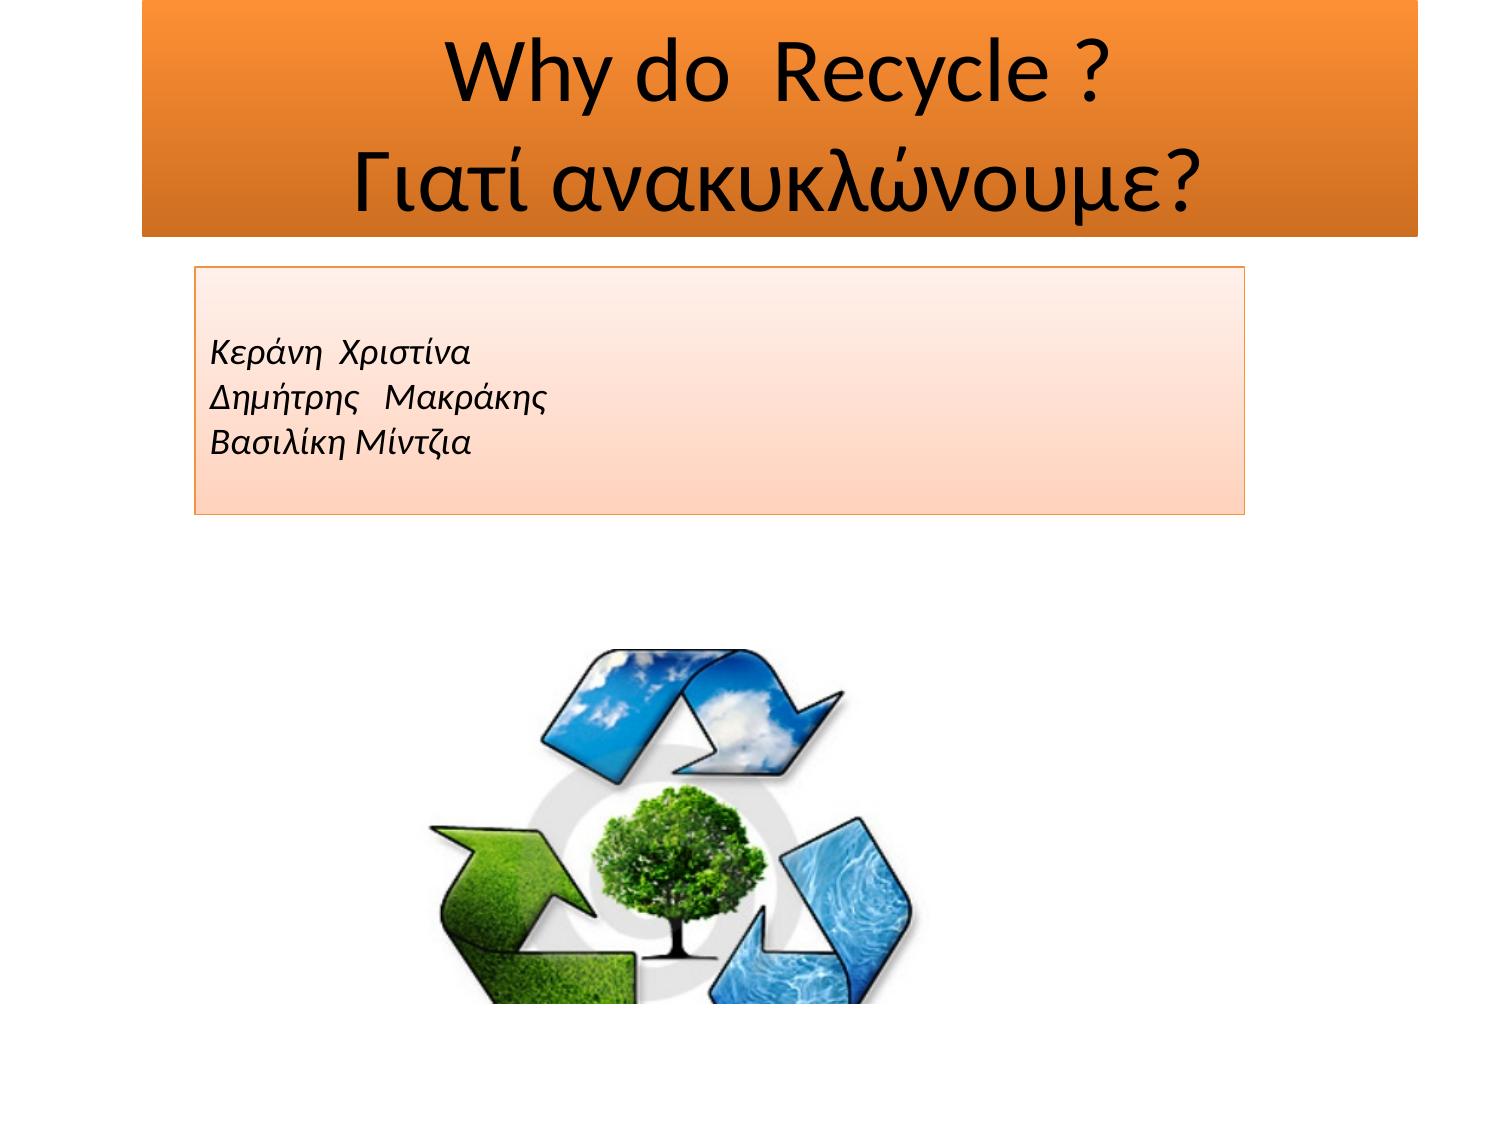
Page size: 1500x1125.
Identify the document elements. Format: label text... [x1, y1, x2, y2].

picture [383, 649, 963, 1004]
title Why do Recycle ? Γιατί ανακυκλώνουμε? [142, 0, 1418, 237]
text_box Kεράνη Χριστίνα Δημήτρης Μακράκης Βασιλίκη Μίντζια [194, 267, 1245, 515]
